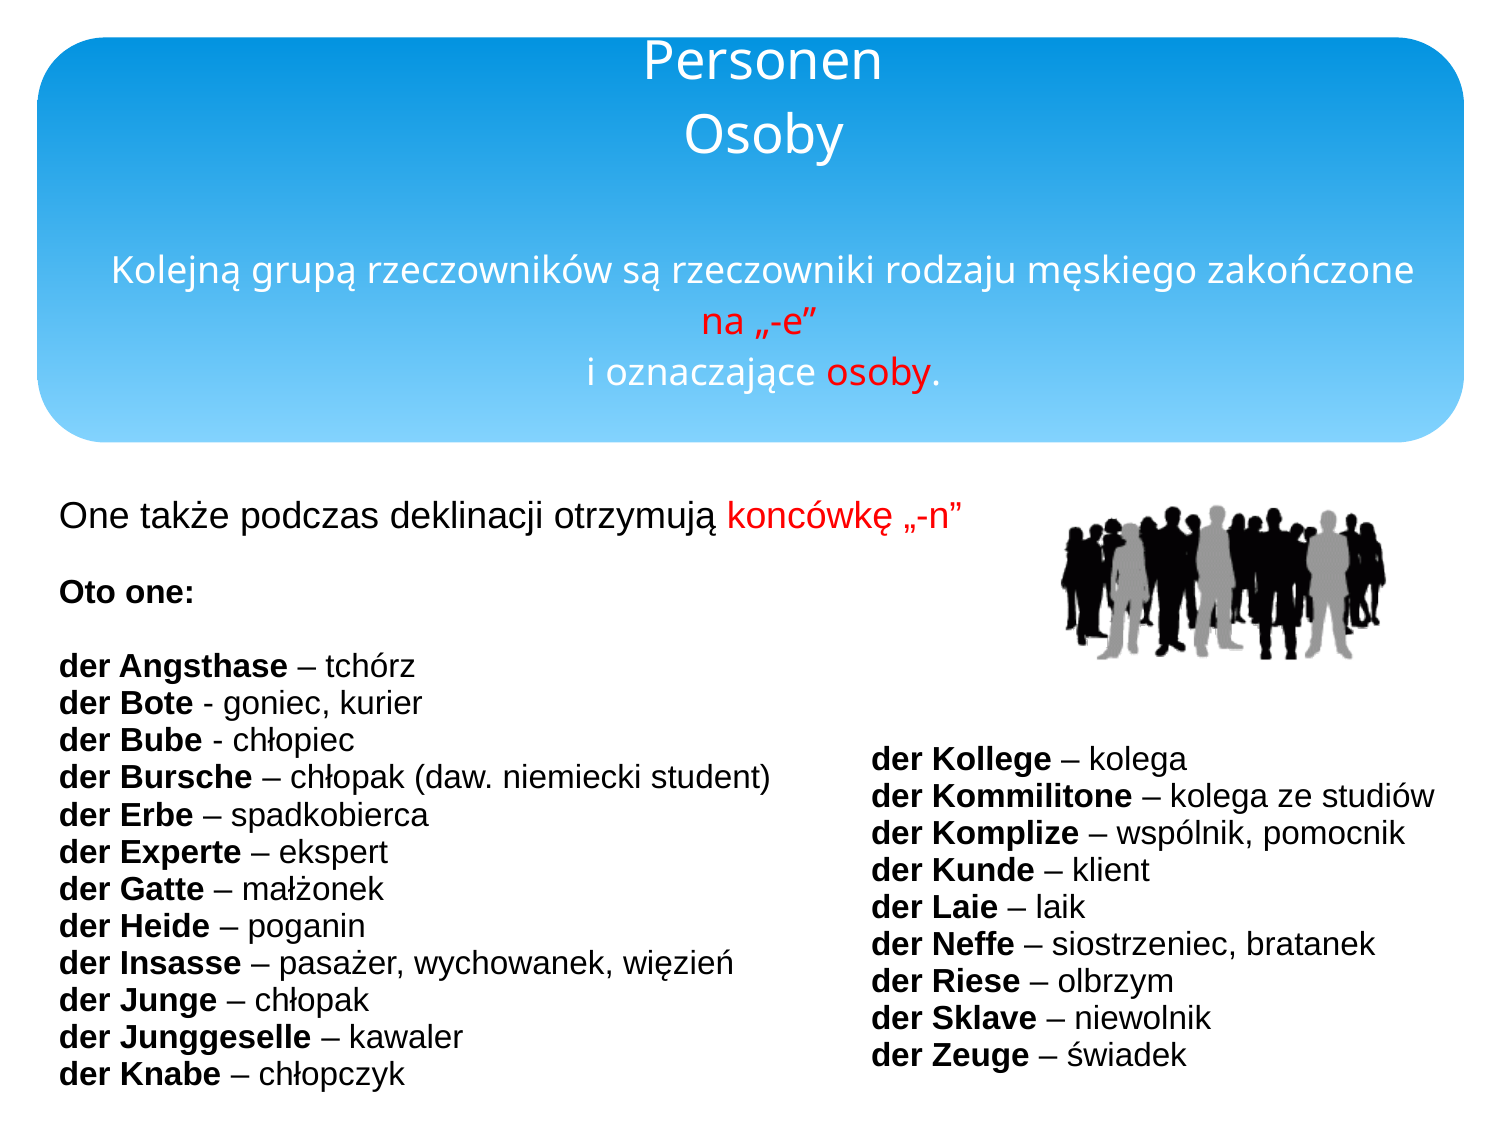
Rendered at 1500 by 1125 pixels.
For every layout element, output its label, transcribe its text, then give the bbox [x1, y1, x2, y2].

picture [1047, 472, 1388, 668]
subtitle One także podczas deklinacji otrzymują koncówkę „-n” Oto one: der Angsthase – tchórz der Bote - goniec, kurier der Bube - chłopiec der Bursche – chłopak (daw. niemiecki student) der Erbe – spadkobierca der Experte – ekspert der Gatte – małżonek der Heide – poganin der Insasse – pasażer, wychowanek, więzień der Junge – chłopak der Junggeselle – kawaler der Knabe – chłopczyk [59, 486, 1477, 1125]
title Personen Osoby Kolejną grupą rzeczowników są rzeczowniki rodzaju męskiego zakończone na „-e” i oznaczające osoby. [88, 63, 1439, 355]
text_box der Kollege – kolega der Kommilitone – kolega ze studiów der Komplize – wspólnik, pomocnik der Kunde – klient der Laie – laik der Neffe – siostrzeniec, bratanek der Riese – olbrzym der Sklave – niewolnik der Zeuge – świadek [856, 696, 1450, 1093]
